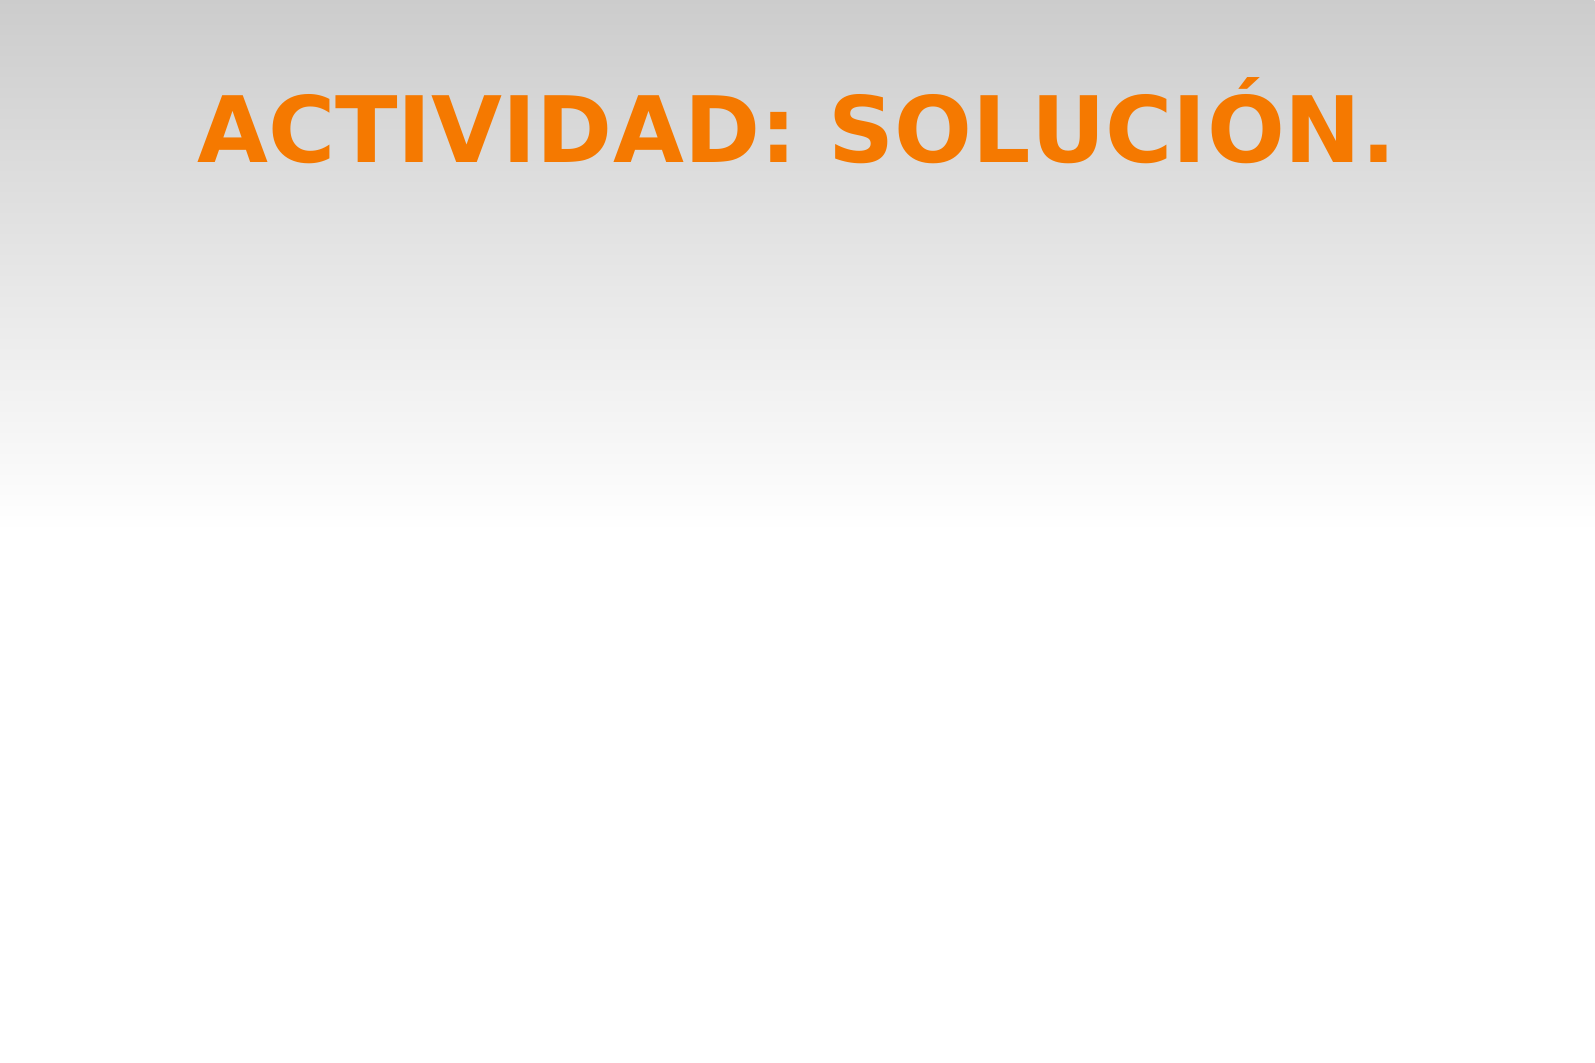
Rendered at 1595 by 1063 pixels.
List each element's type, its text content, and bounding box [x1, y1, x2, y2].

title ACTIVIDAD: SOLUCIÓN. [79, 49, 1515, 213]
